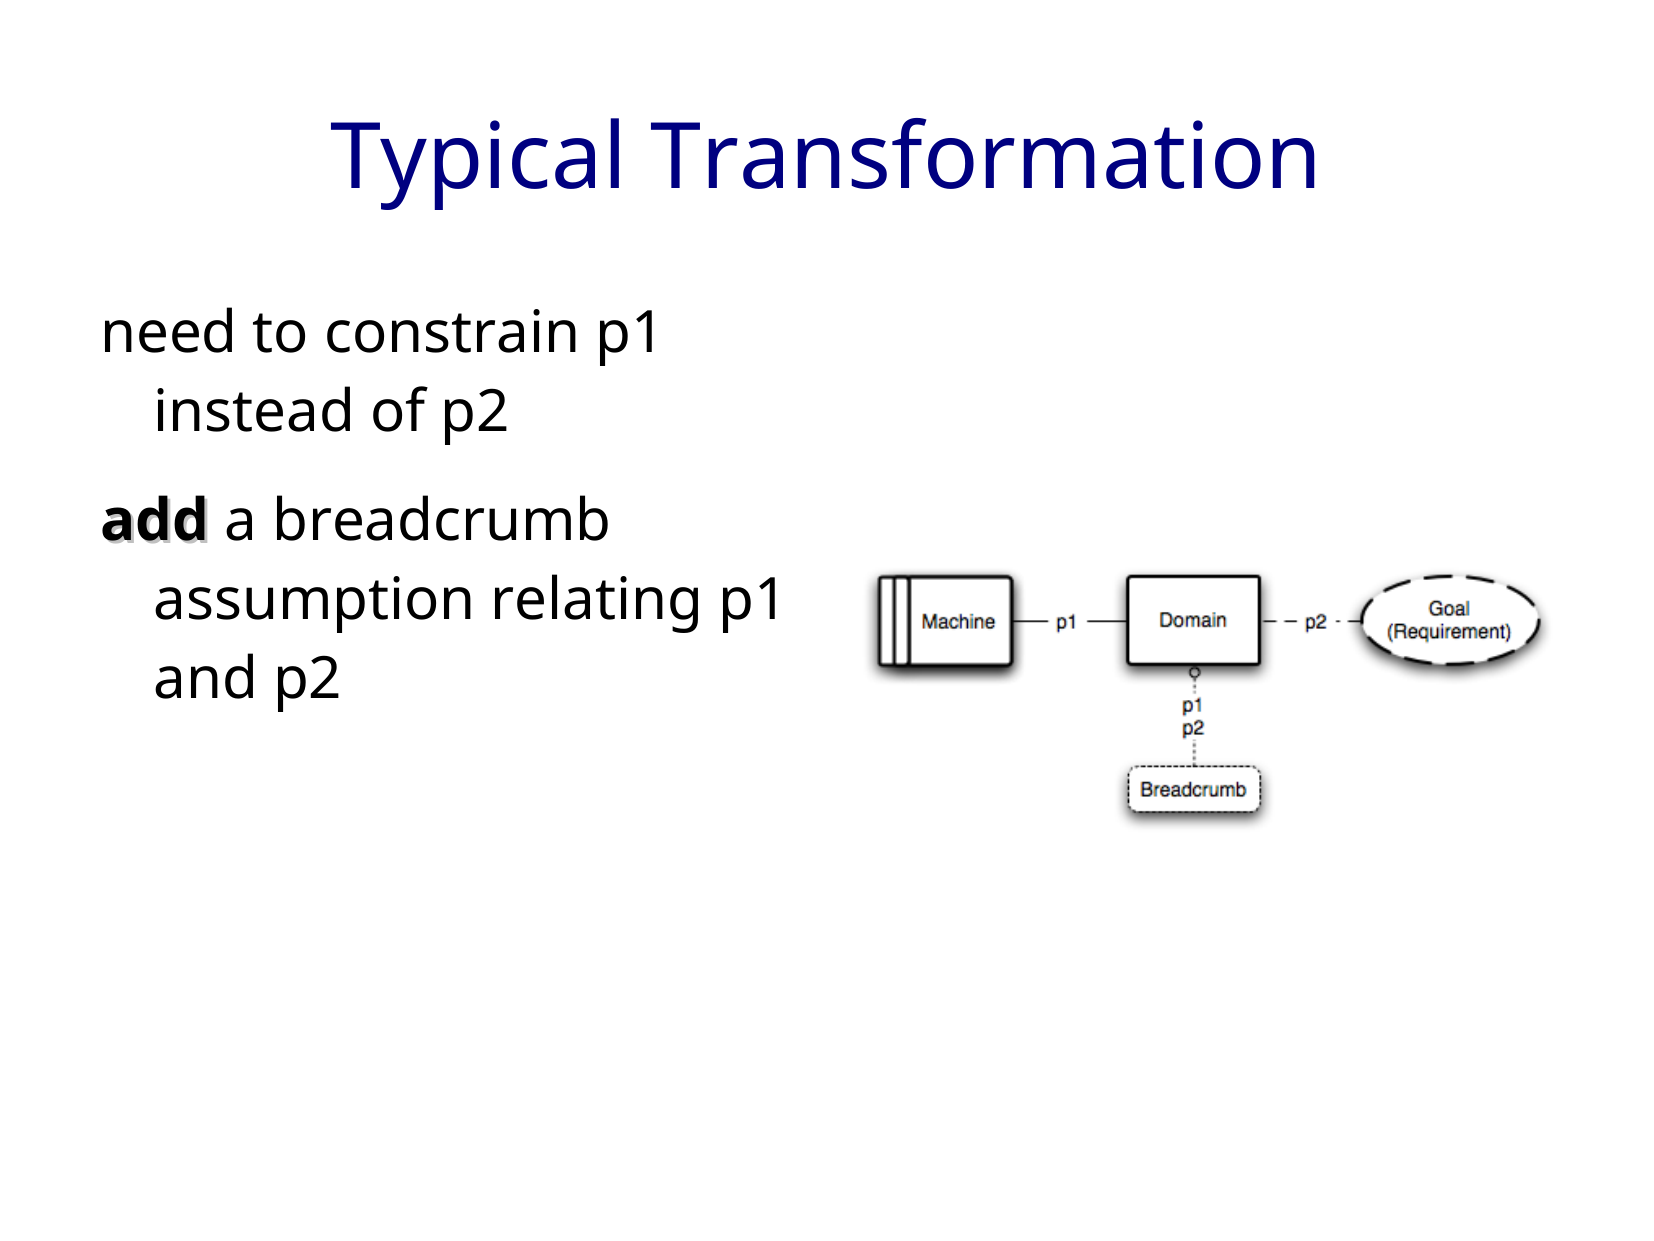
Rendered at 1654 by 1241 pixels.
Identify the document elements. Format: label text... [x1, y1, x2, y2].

list need to constrain p1 instead of p2 add a breadcrumb assumption relating p1 and p2 [82, 290, 809, 1109]
title Typical Transformation [82, 49, 1571, 257]
picture [845, 549, 1572, 849]
